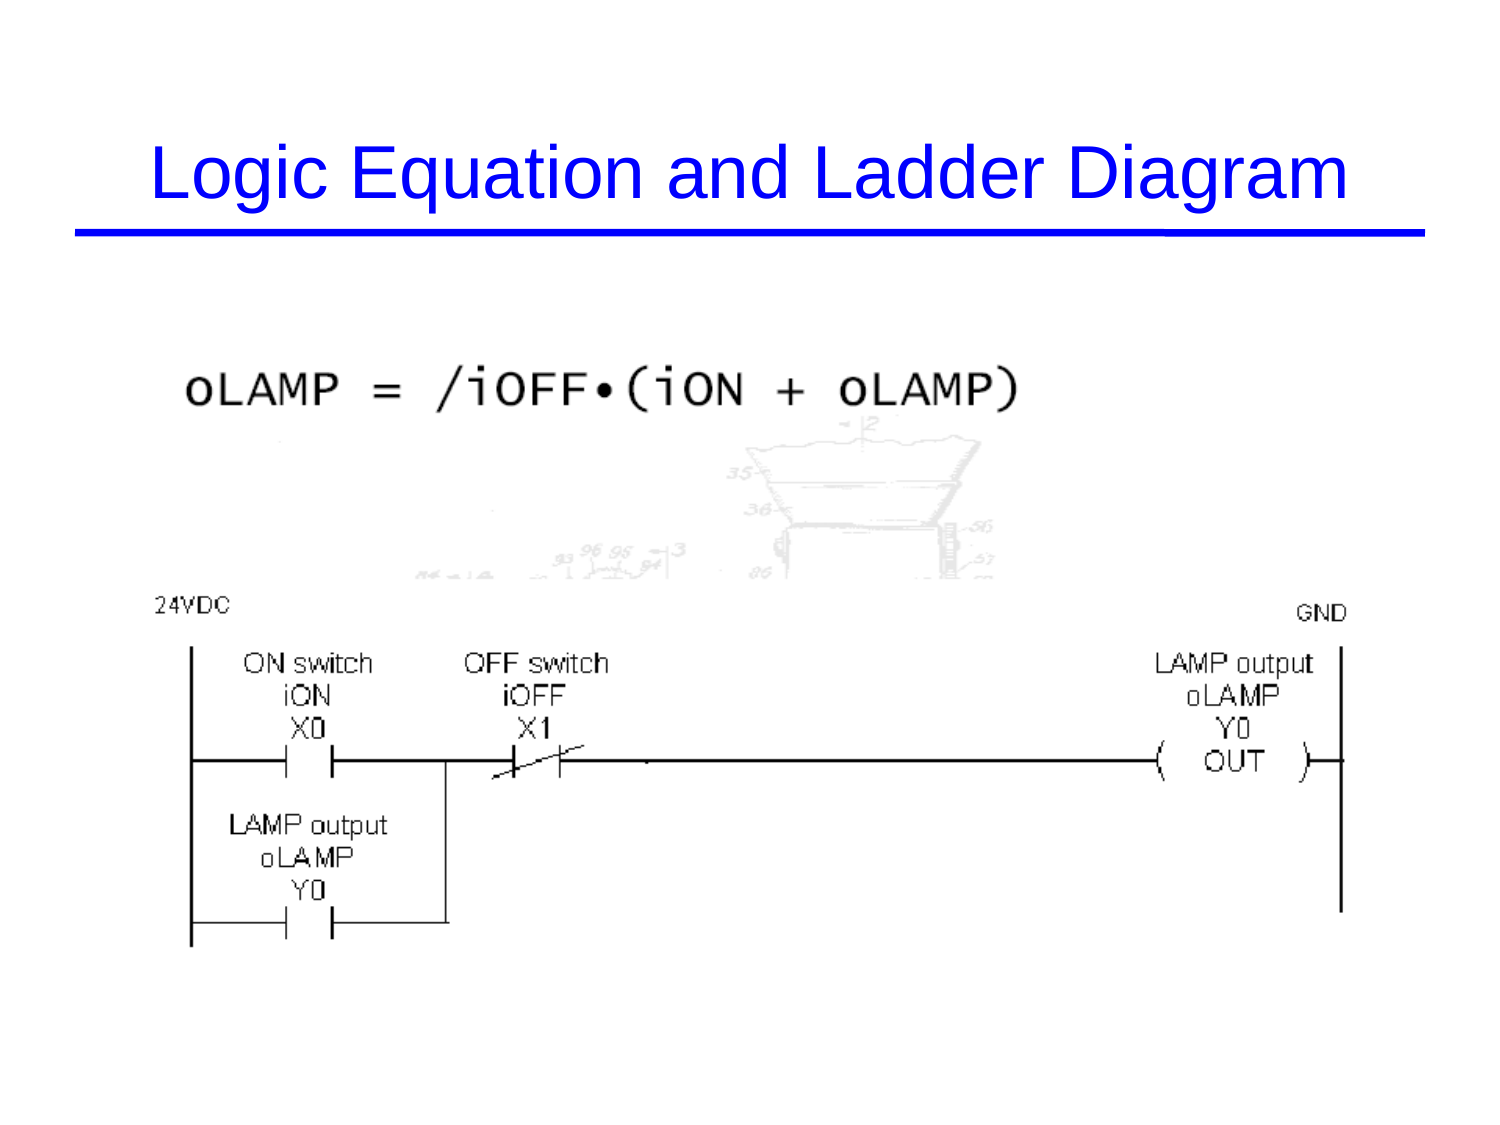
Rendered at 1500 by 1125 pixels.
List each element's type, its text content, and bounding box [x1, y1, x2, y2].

picture [137, 349, 1354, 963]
title Logic Equation and Ladder Diagram [112, 80, 1388, 257]
